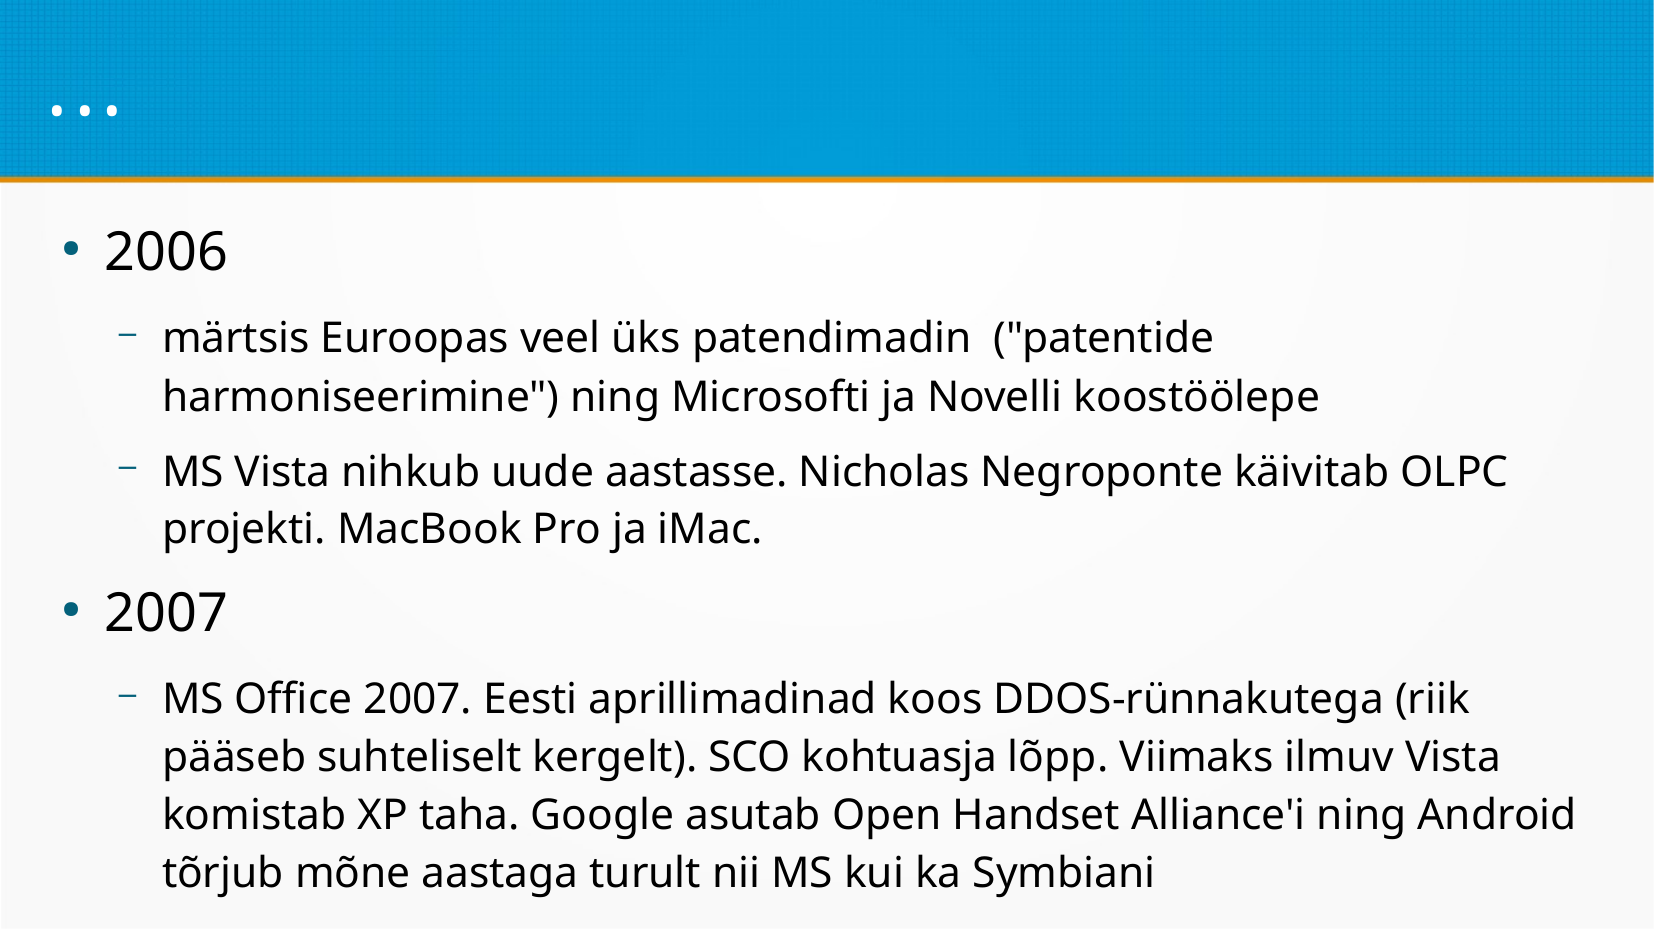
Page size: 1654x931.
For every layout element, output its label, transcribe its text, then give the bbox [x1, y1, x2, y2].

picture [0, 175, 1654, 931]
title ... [43, 0, 1619, 149]
list 2006 märtsis Euroopas veel üks patendimadin ("patentide harmoniseerimine") ning Microsofti ja Novelli koostöölepe MS Vista nihkub uude aastasse. Nicholas Negroponte käivitab OLPC projekti. MacBook Pro ja iMac. 2007 MS Office 2007. Eesti aprillimadinad koos DDOS-rünnakutega (riik pääseb suhteliselt kergelt). SCO kohtuasja lõpp. Viimaks ilmuv Vista komistab XP taha. Google asutab Open Handset Alliance'i ning Android tõrjub mõne aastaga turult nii MS kui ka Symbiani [47, 212, 1607, 902]
